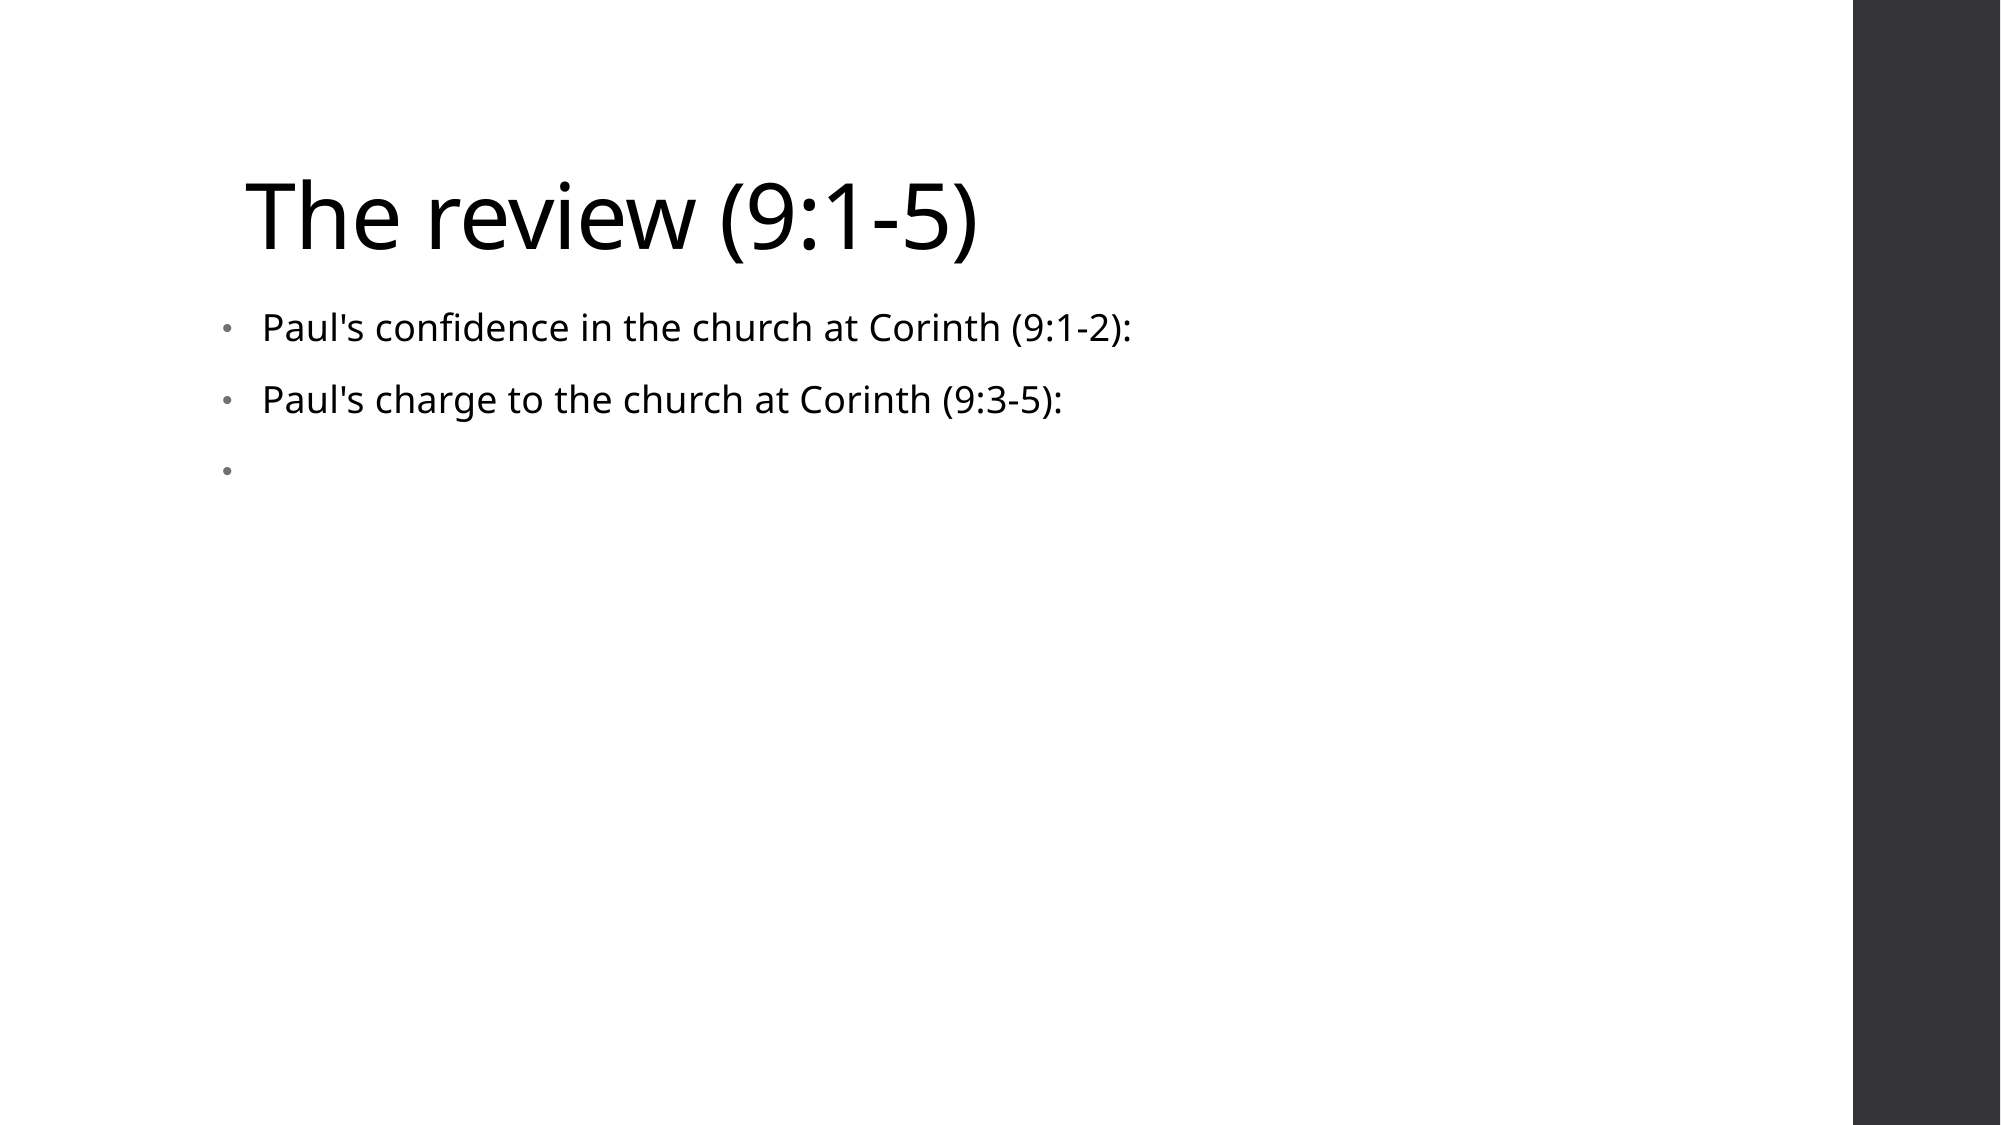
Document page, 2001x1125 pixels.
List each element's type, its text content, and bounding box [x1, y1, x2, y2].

title The review (9:1-5) [206, 60, 1797, 278]
list Paul's confidence in the church at Corinth (9:1-2): Paul's charge to the church at Corinth (9:3-5): [206, 299, 1617, 1014]
